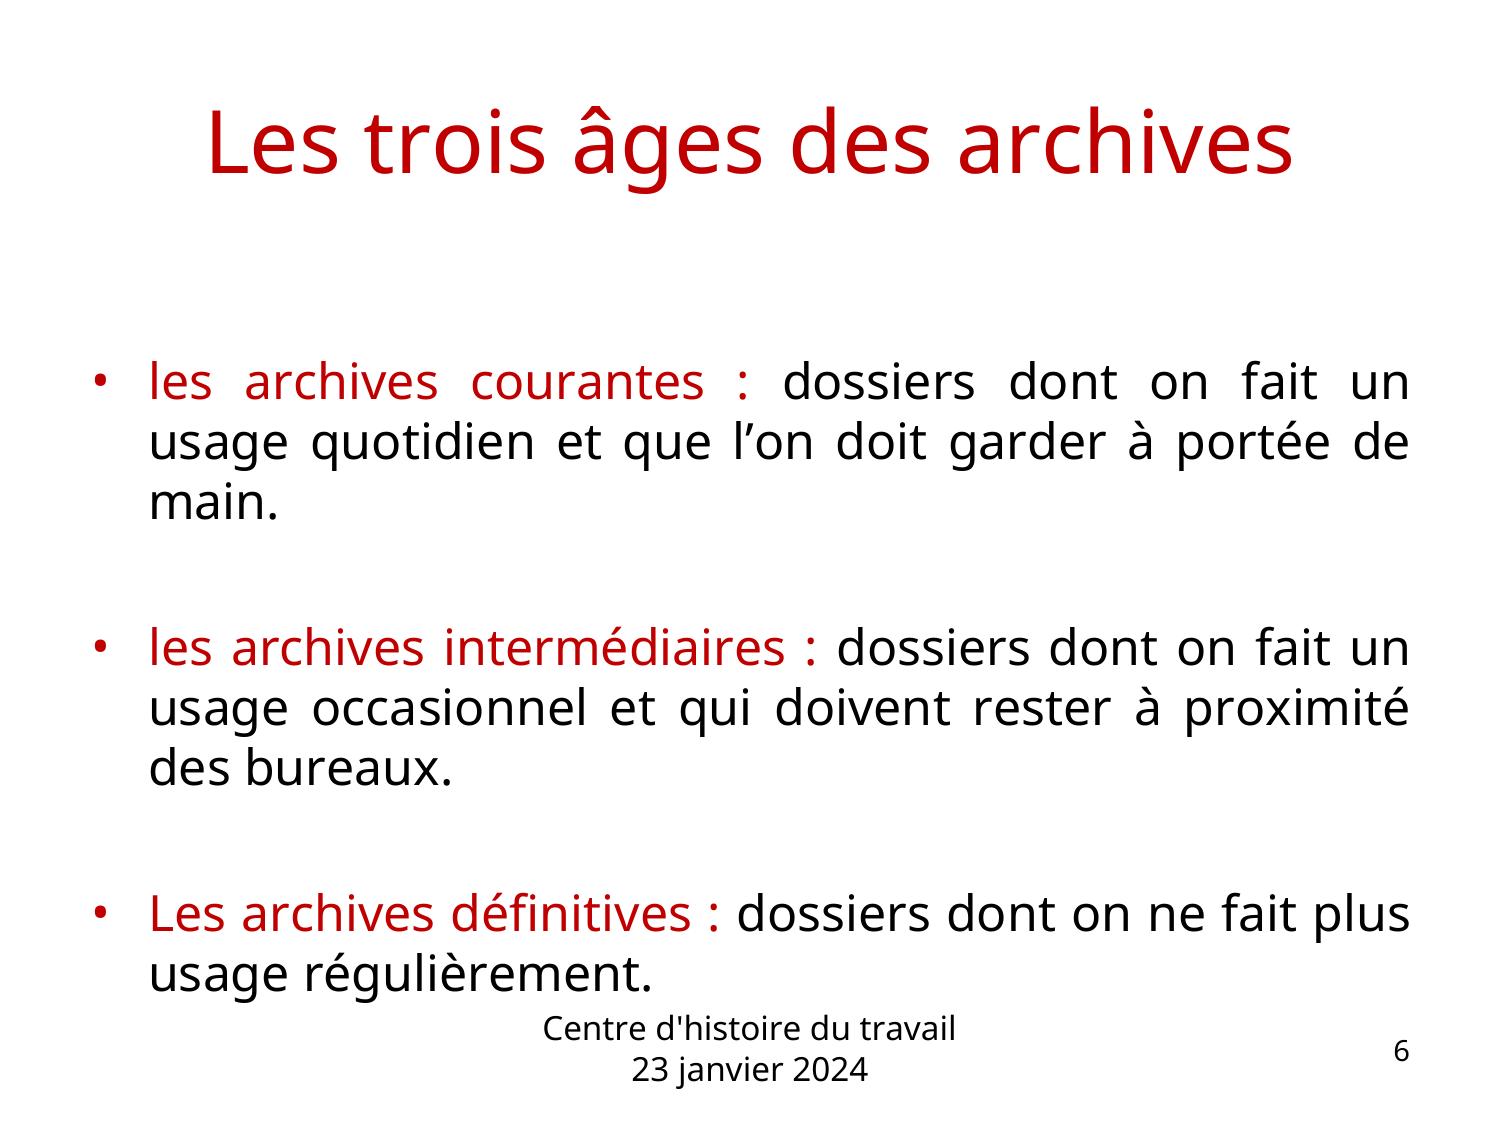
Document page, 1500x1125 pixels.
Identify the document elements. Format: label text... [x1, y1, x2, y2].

text_box les archives courantes : dossiers dont on fait un usage quotidien et que l’on doit garder à portée de main. les archives intermédiaires : dossiers dont on fait un usage occasionnel et qui doivent rester à proximité des bureaux. Les archives définitives : dossiers dont on ne fait plus usage régulièrement. [76, 278, 1427, 1017]
text_box Les trois âges des archives [75, 45, 1426, 233]
text_box Centre d'histoire du travail 23 janvier 2024 [512, 999, 988, 1079]
text_box <numéro> [1074, 1024, 1426, 1103]
